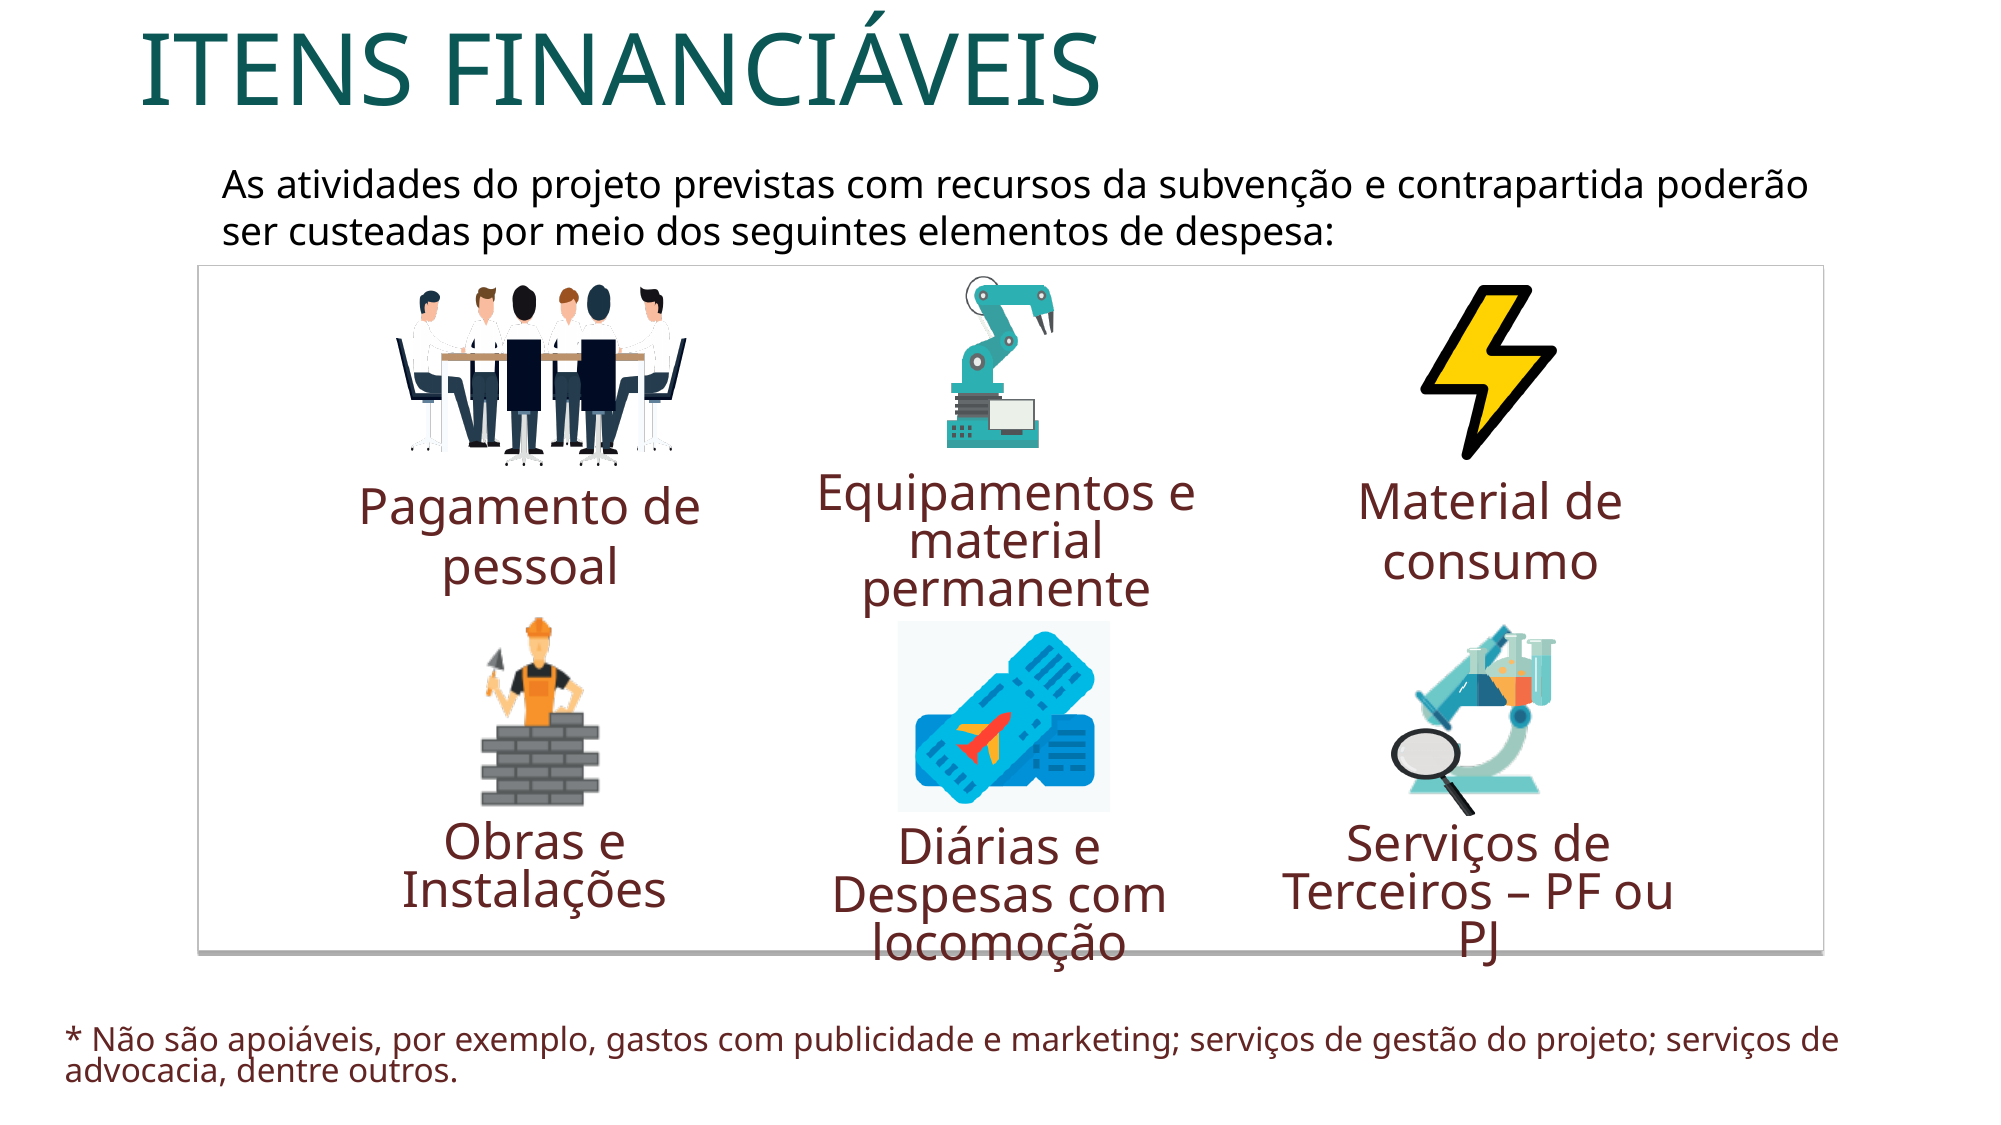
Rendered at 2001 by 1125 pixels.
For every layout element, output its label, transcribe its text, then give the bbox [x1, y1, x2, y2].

picture [935, 263, 1066, 466]
text_box [198, 265, 1823, 950]
picture [396, 284, 687, 466]
text_box Equipamentos e material permanente [765, 465, 1248, 624]
text_box Diárias e Despesas com locomoção [784, 819, 1216, 978]
text_box Obras e Instalações [373, 813, 698, 925]
text_box [1466, 929, 1492, 950]
picture [450, 601, 615, 809]
picture [1385, 620, 1567, 816]
text_box [1466, 929, 1480, 939]
text_box As atividades do projeto previstas com recursos da subvenção e contrapartida poderão ser custeadas por meio dos seguintes elementos de despesa: [206, 152, 1862, 262]
text_box Serviços de Terceiros – PF ou PJ [1256, 816, 1702, 929]
text_box ITENS FINANCIÁVEIS [124, 0, 1843, 135]
text_box Material de consumo [1258, 463, 1724, 598]
picture [1401, 285, 1576, 460]
text_box * Não são apoiáveis, por exemplo, gastos com publicidade e marketing; serviços de gestão do projeto; serviços de advocacia, dentre outros. [50, 1018, 1950, 1097]
text_box Pagamento de pessoal [276, 467, 785, 602]
picture [897, 621, 1111, 812]
